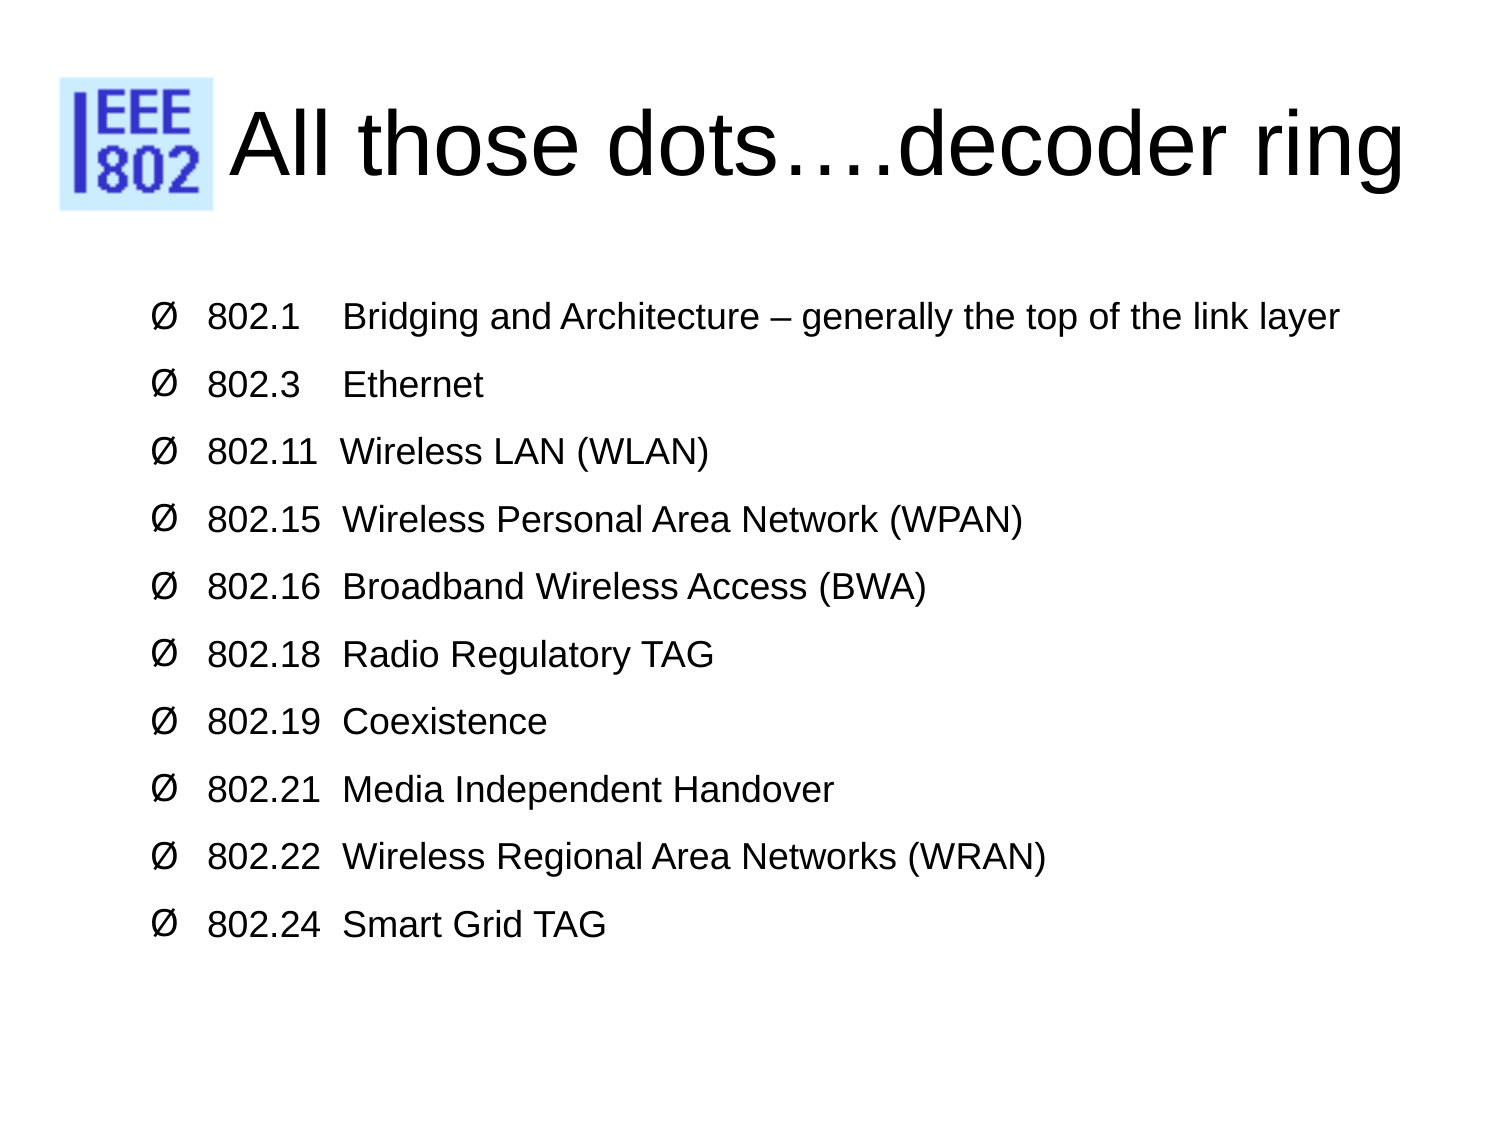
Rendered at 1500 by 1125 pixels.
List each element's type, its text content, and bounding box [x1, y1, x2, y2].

text_box 802.1 Bridging and Architecture – generally the top of the link layer 802.3 Ethernet 802.11 Wireless LAN (WLAN) 802.15 Wireless Personal Area Network (WPAN) 802.16 Broadband Wireless Access (BWA) 802.18 Radio Regulatory TAG 802.19 Coexistence 802.21 Media Independent Handover 802.22 Wireless Regional Area Networks (WRAN) 802.24 Smart Grid TAG [75, 262, 1425, 1100]
text_box All those dots….decoder ring [212, 45, 1425, 233]
